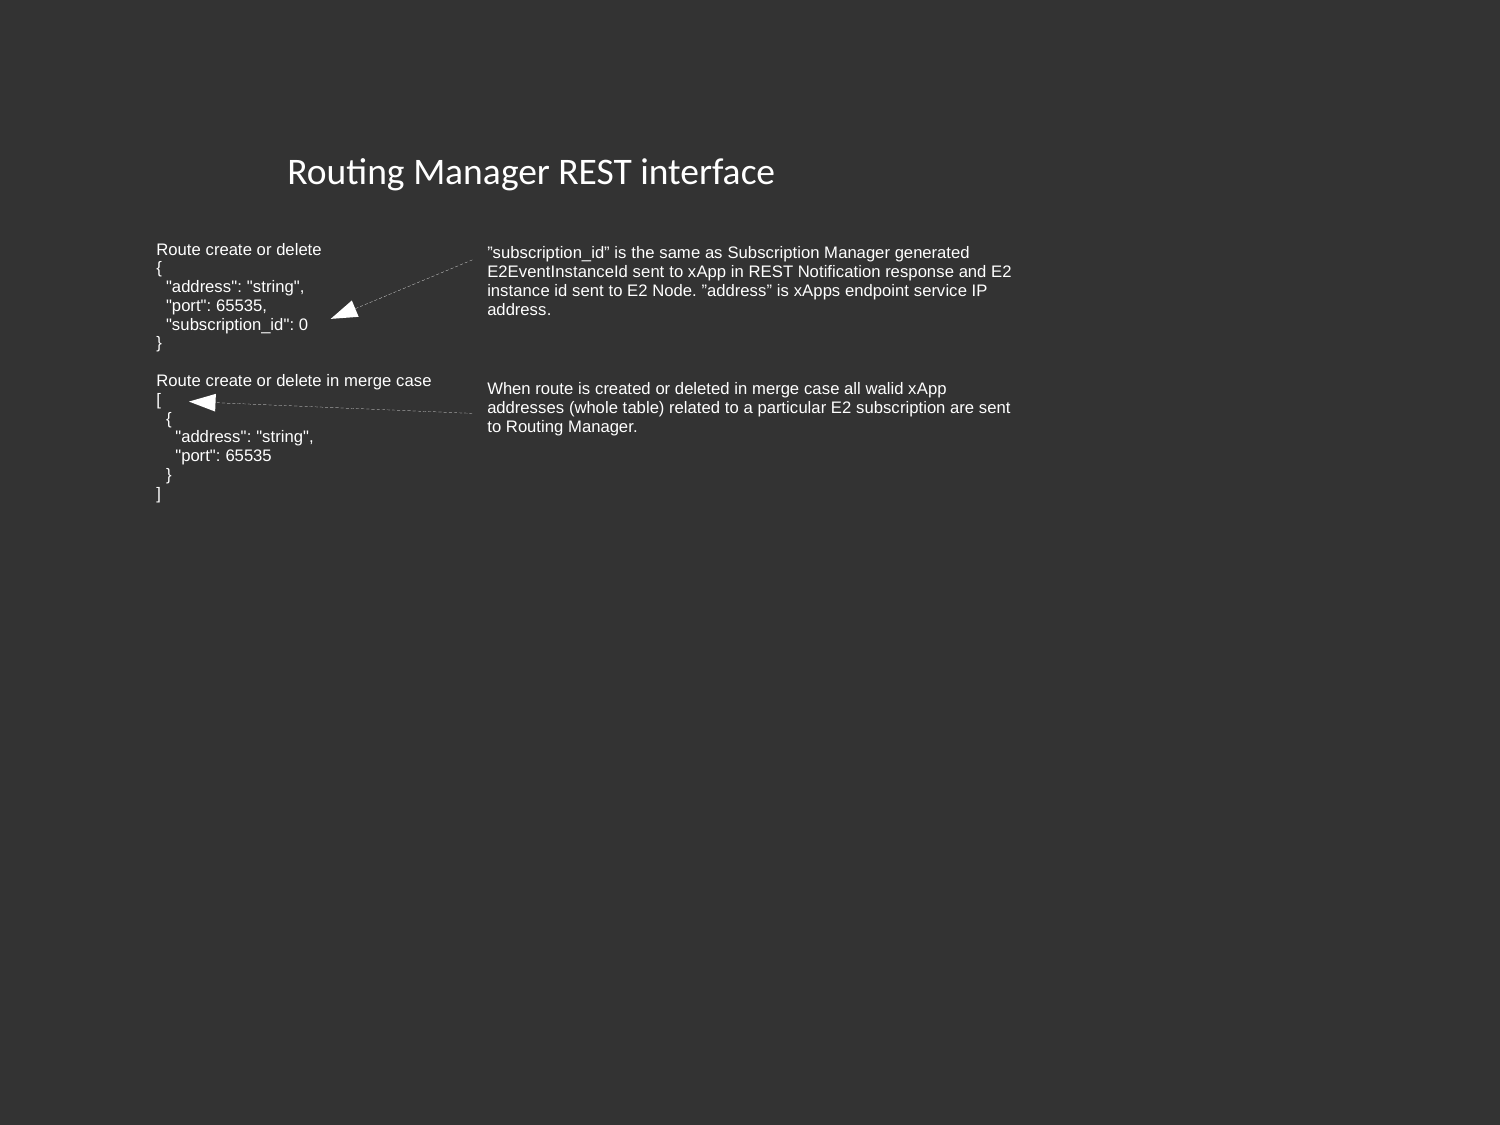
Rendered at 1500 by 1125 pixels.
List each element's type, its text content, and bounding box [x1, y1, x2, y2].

text_box Route create or delete { "address": "string", "port": 65535, "subscription_id": 0 } Route create or delete in merge case [ { "address": "string", "port": 65535 } ] [141, 232, 461, 980]
text_box When route is created or deleted in merge case all walid xApp addresses (whole table) related to a particular E2 subscription are sent to Routing Manager. [472, 372, 1040, 497]
text_box ”subscription_id” is the same as Subscription Manager generated E2EventInstanceId sent to xApp in REST Notification response and E2 instance id sent to E2 Node. ”address” is xApps endpoint service IP address. [472, 236, 1052, 327]
title Routing Manager REST interface [287, 118, 934, 233]
